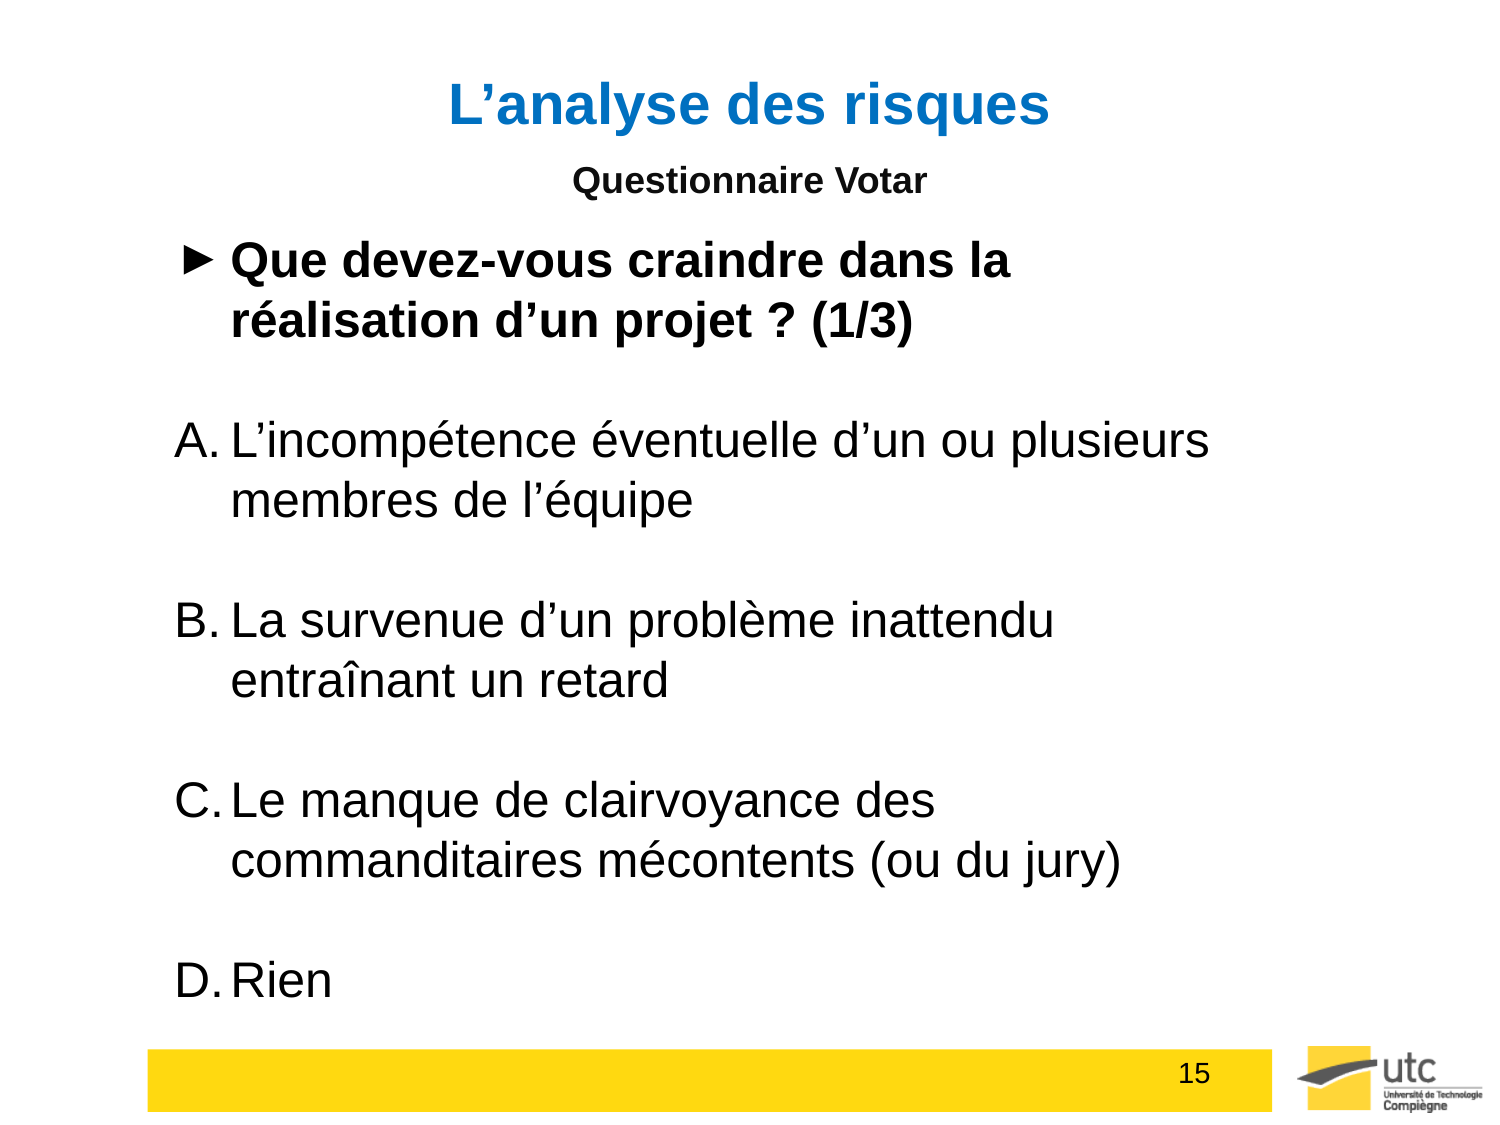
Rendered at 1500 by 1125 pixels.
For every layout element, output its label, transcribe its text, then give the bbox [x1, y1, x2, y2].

text_box Que devez-vous craindre dans la réalisation d’un projet ? (1/3) L’incompétence éventuelle d’un ou plusieurs membres de l’équipe La survenue d’un problème inattendu entraînant un retard Le manque de clairvoyance des commanditaires mécontents (ou du jury) Rien [159, 219, 1270, 1125]
text_box L’analyse des risques [0, 50, 1500, 148]
text_box Questionnaire Votar [0, 148, 1500, 209]
picture [1297, 1046, 1483, 1113]
